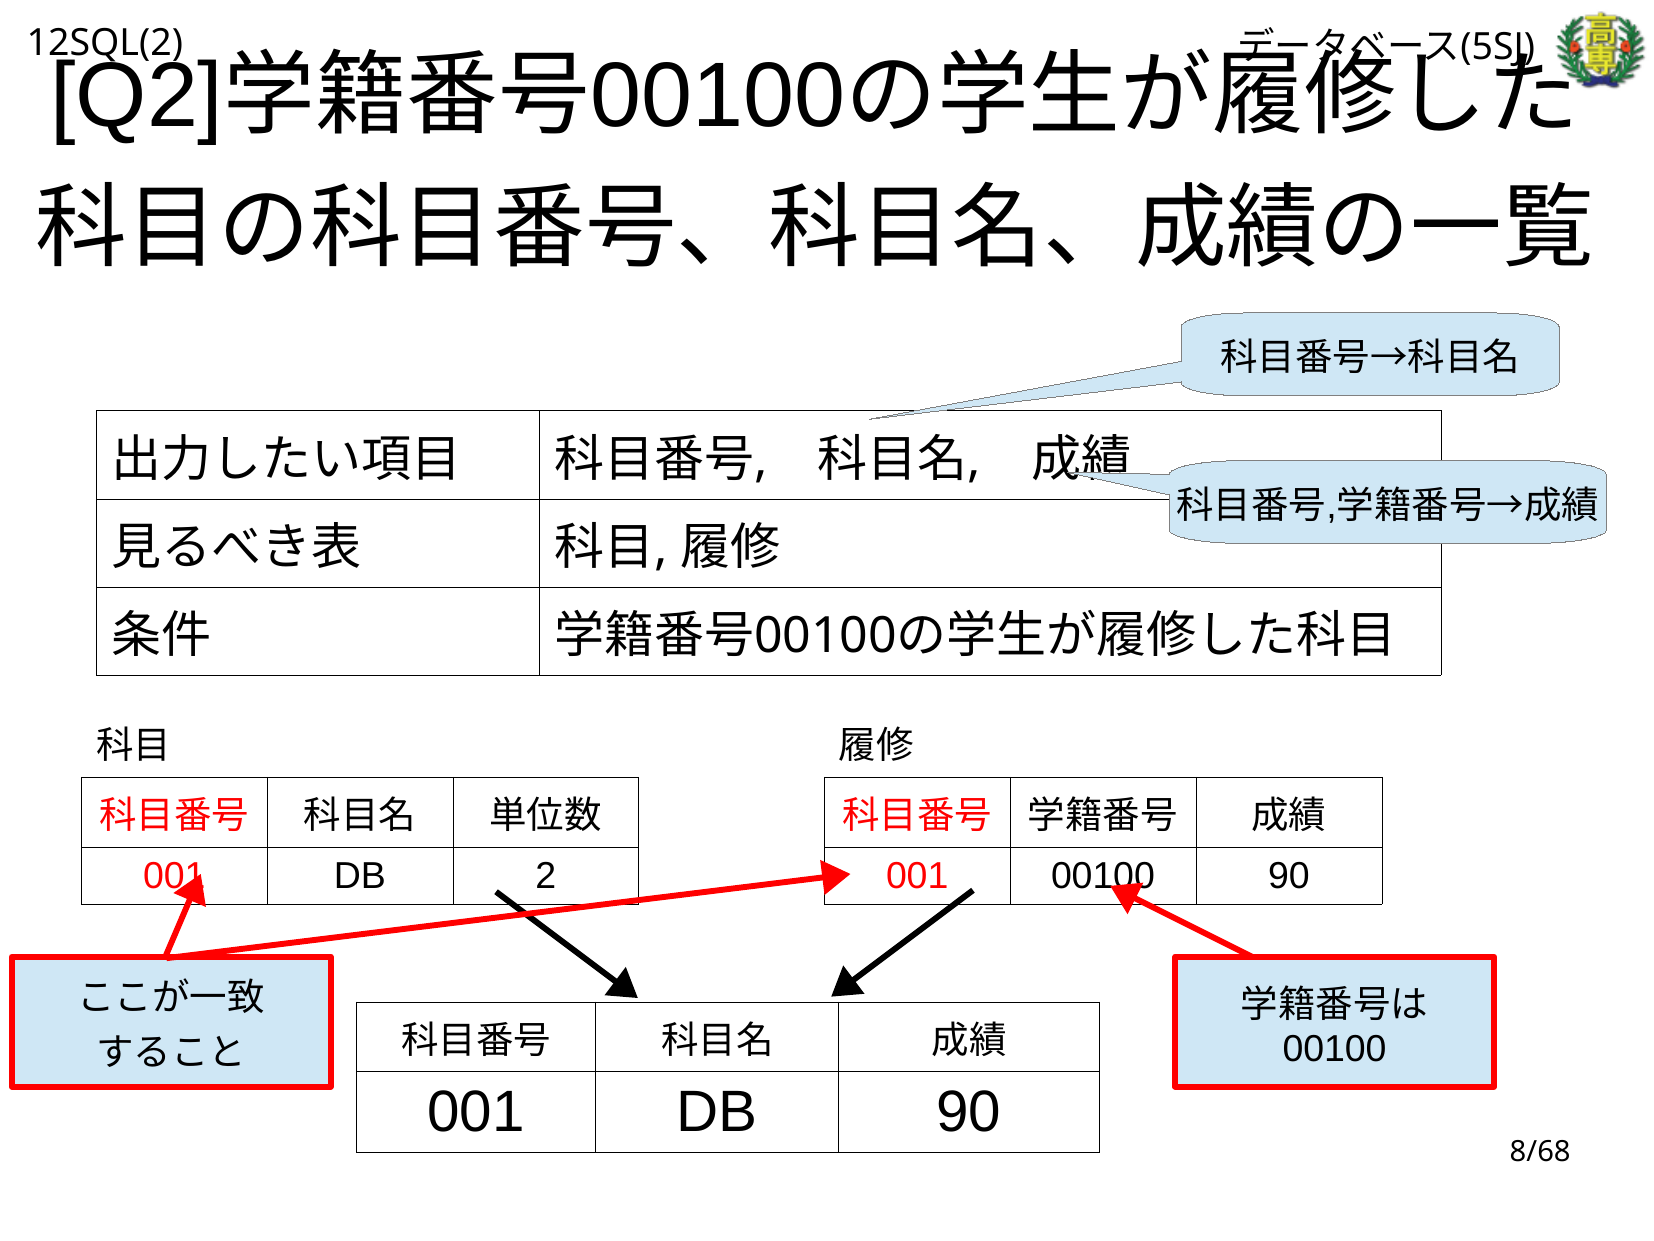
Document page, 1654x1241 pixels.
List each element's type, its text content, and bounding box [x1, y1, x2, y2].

picture [1553, 2, 1650, 99]
table_cell 学籍番号00100の学生が履修した科目 [540, 588, 1441, 675]
table_header [267, 707, 453, 777]
table_cell [640, 881, 824, 904]
table_header [1196, 707, 1382, 777]
table_header 科目番号 [357, 1003, 595, 1071]
table_header 履修 [824, 707, 1010, 777]
table_cell 90 [1197, 848, 1382, 904]
table_cell [639, 777, 824, 847]
table_cell 科目番号 [82, 778, 267, 847]
table_cell 見るべき表 [97, 500, 539, 587]
table_cell 001 [82, 848, 267, 904]
table_cell DB [268, 848, 453, 904]
table_header 科目番号, 科目名, 成績 [540, 411, 1441, 499]
table_cell 001 [357, 1072, 595, 1152]
table_cell 科目番号 [825, 778, 1010, 847]
text_box 科目番号→科目名 [869, 312, 1560, 420]
table_cell 条件 [97, 588, 539, 675]
table_cell 科目名 [268, 778, 453, 847]
table_cell 単位数 [454, 778, 638, 847]
title [Q2]学籍番号00100の学生が履修した科目の科目番号、科目名、成績の一覧 [5, 9, 1625, 297]
table_header [453, 707, 639, 777]
table_cell 学籍番号 [1011, 778, 1196, 847]
text_box 科目番号,学籍番号→成績 [1067, 460, 1607, 544]
table_cell 00100 [1118, 865, 1129, 884]
table_cell [639, 847, 824, 896]
table_cell 成績 [1197, 778, 1382, 847]
text_box ここが一致 すること [11, 956, 331, 1087]
table_cell 00100 [1139, 865, 1150, 886]
table_cell 001 [825, 848, 1010, 904]
table_header [1010, 707, 1196, 777]
table_cell 90 [839, 1072, 1099, 1152]
text_box 学籍番号は 00100 [1175, 956, 1495, 1087]
table_header 科目名 [596, 1003, 838, 1071]
table_cell DB [596, 1072, 838, 1152]
table_cell 科目, 履修 [540, 500, 1441, 587]
table_header 科目 [81, 707, 267, 777]
table_cell 2 [454, 848, 638, 904]
table_header 出力したい項目 [97, 411, 539, 499]
table_cell 00100 [1011, 848, 1196, 904]
table_header [639, 707, 824, 777]
table_header 成績 [839, 1003, 1099, 1071]
